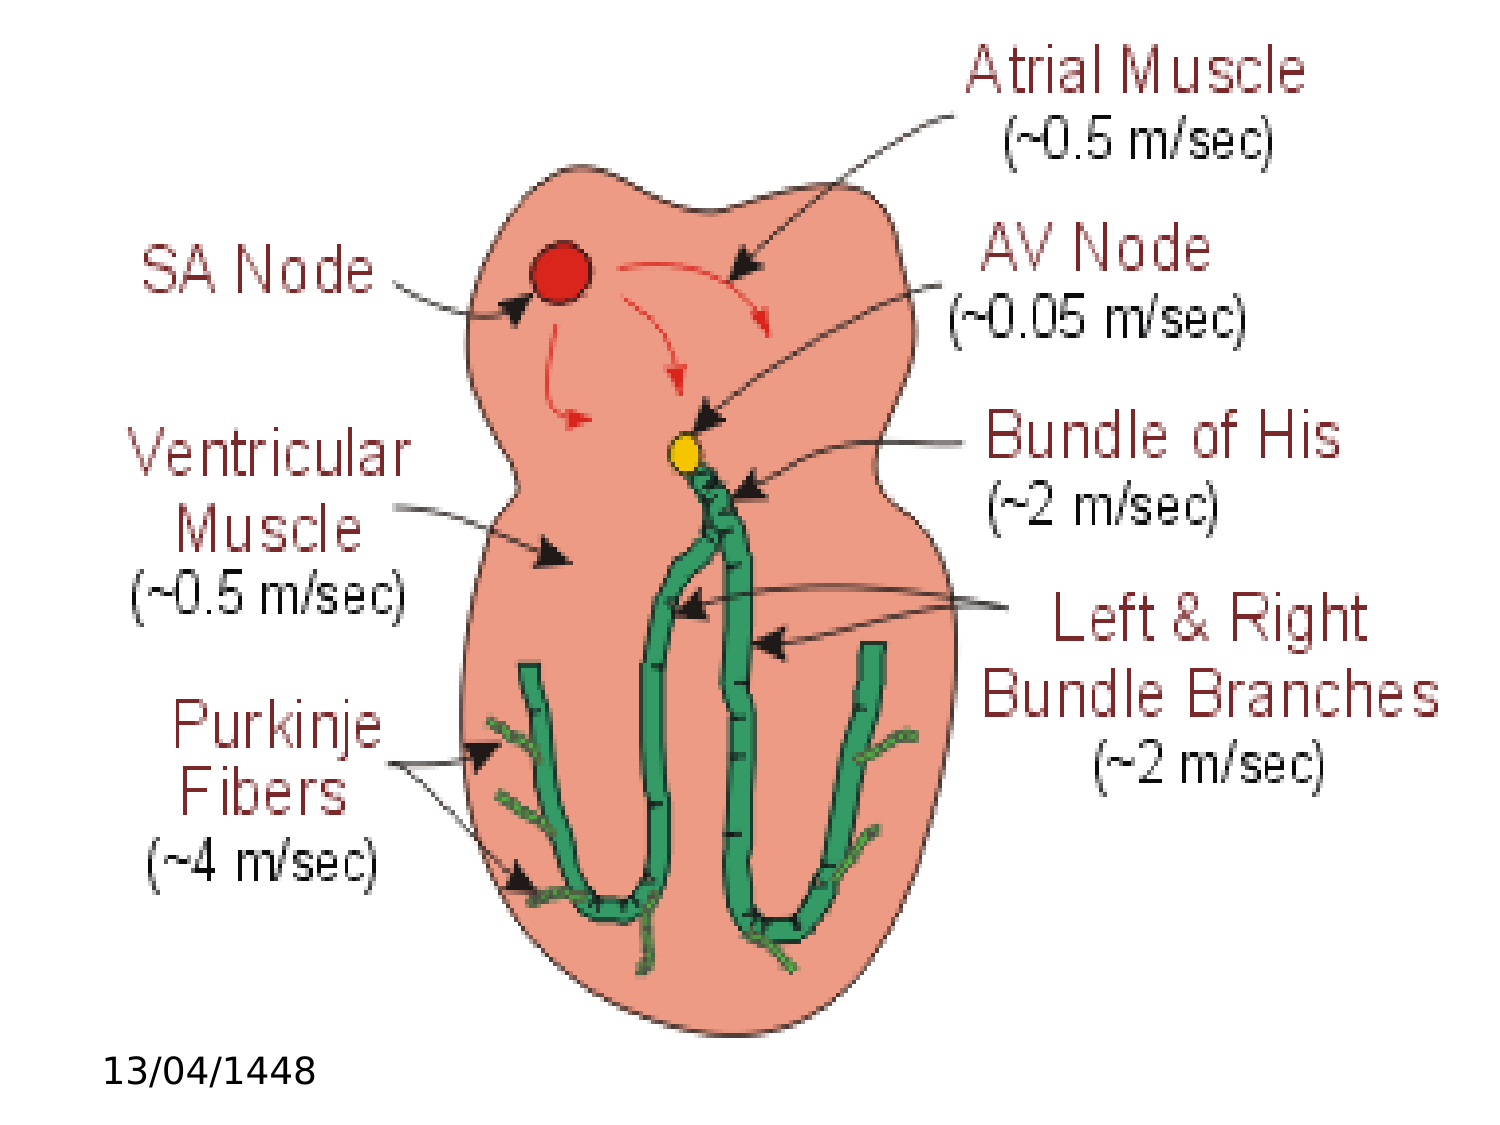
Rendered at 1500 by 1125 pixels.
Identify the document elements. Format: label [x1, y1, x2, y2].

picture [62, 44, 1438, 1038]
